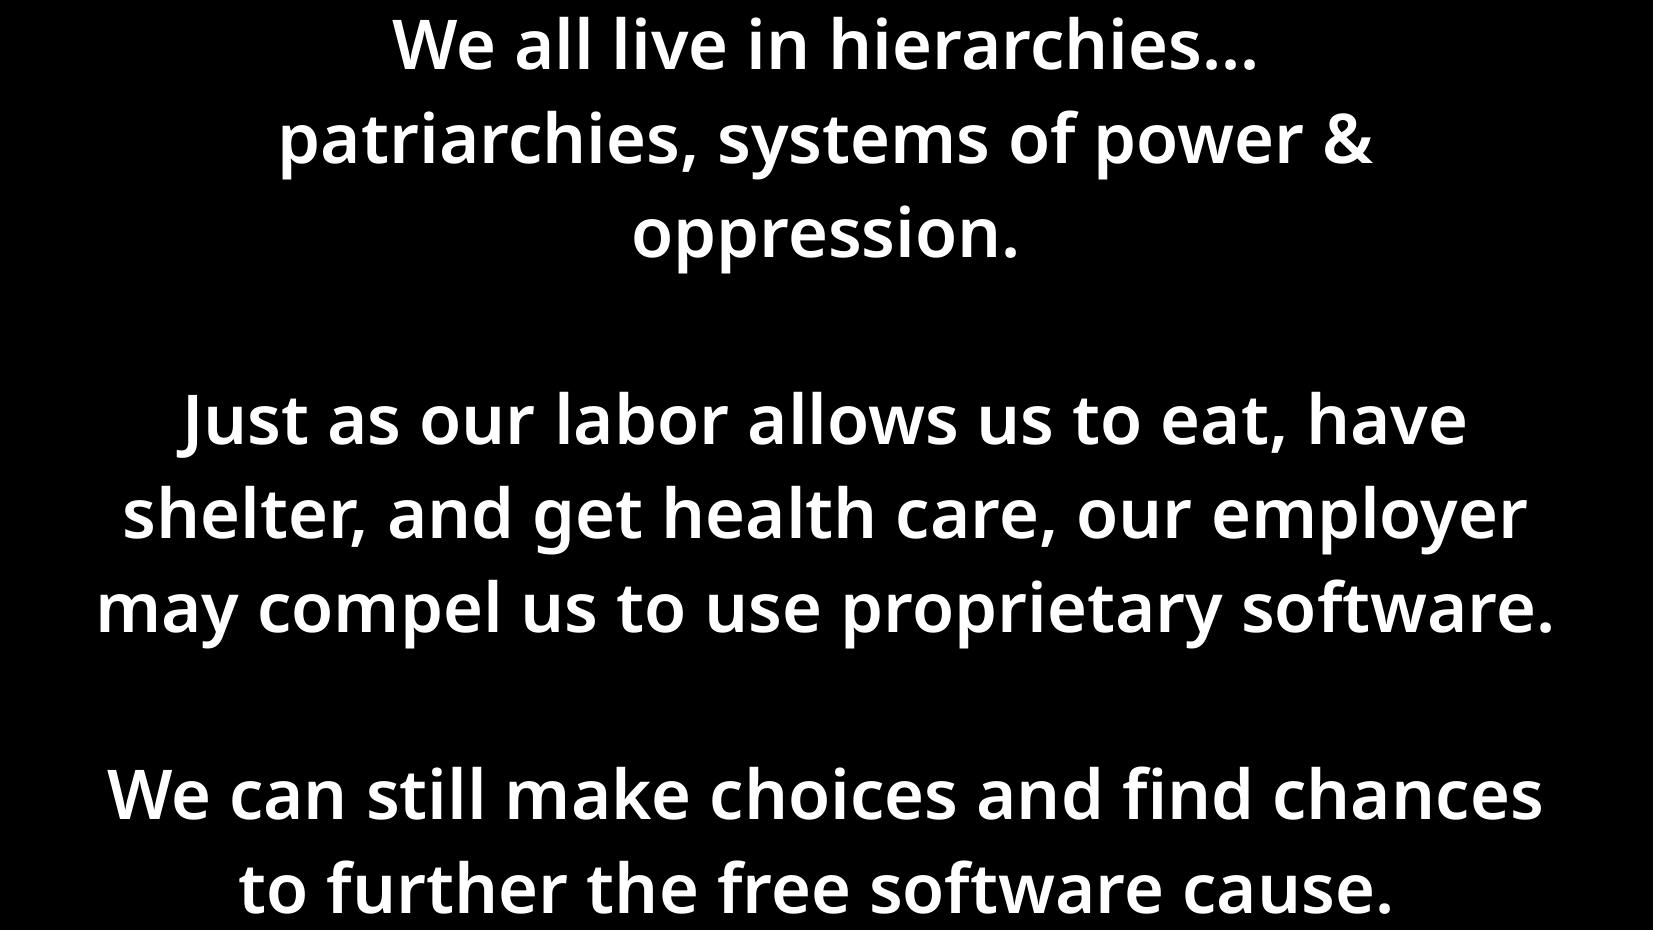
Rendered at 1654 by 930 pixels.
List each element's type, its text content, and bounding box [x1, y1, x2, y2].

title We all live in hierarchies… patriarchies, systems of power & oppression. Just as our labor allows us to eat, have shelter, and get health care, our employer may compel us to use proprietary software. We can still make choices and find chances to further the free software cause. [82, 89, 1571, 841]
